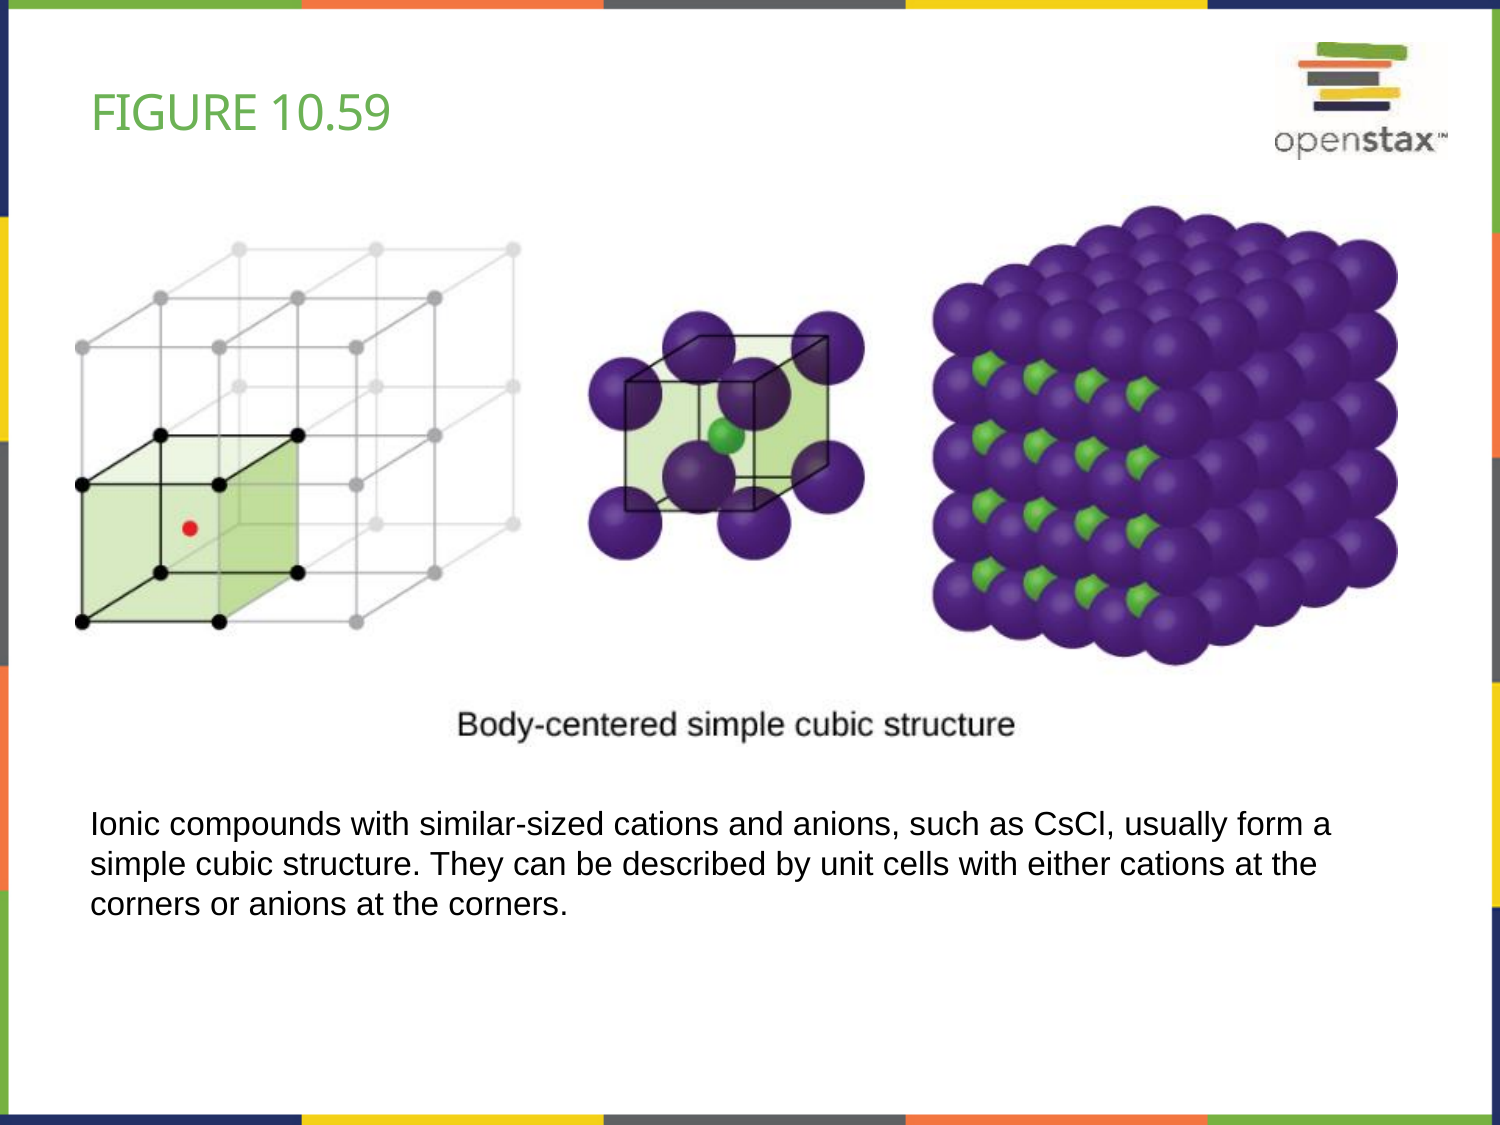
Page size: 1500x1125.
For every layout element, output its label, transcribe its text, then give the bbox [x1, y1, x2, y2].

picture [0, 0, 1500, 1125]
title Figure 10.59 [75, 39, 1398, 148]
list Ionic compounds with similar-sized cations and anions, such as CsCl, usually form a simple cubic structure. They can be described by unit cells with either cations at the corners or anions at the corners. [75, 794, 1398, 986]
